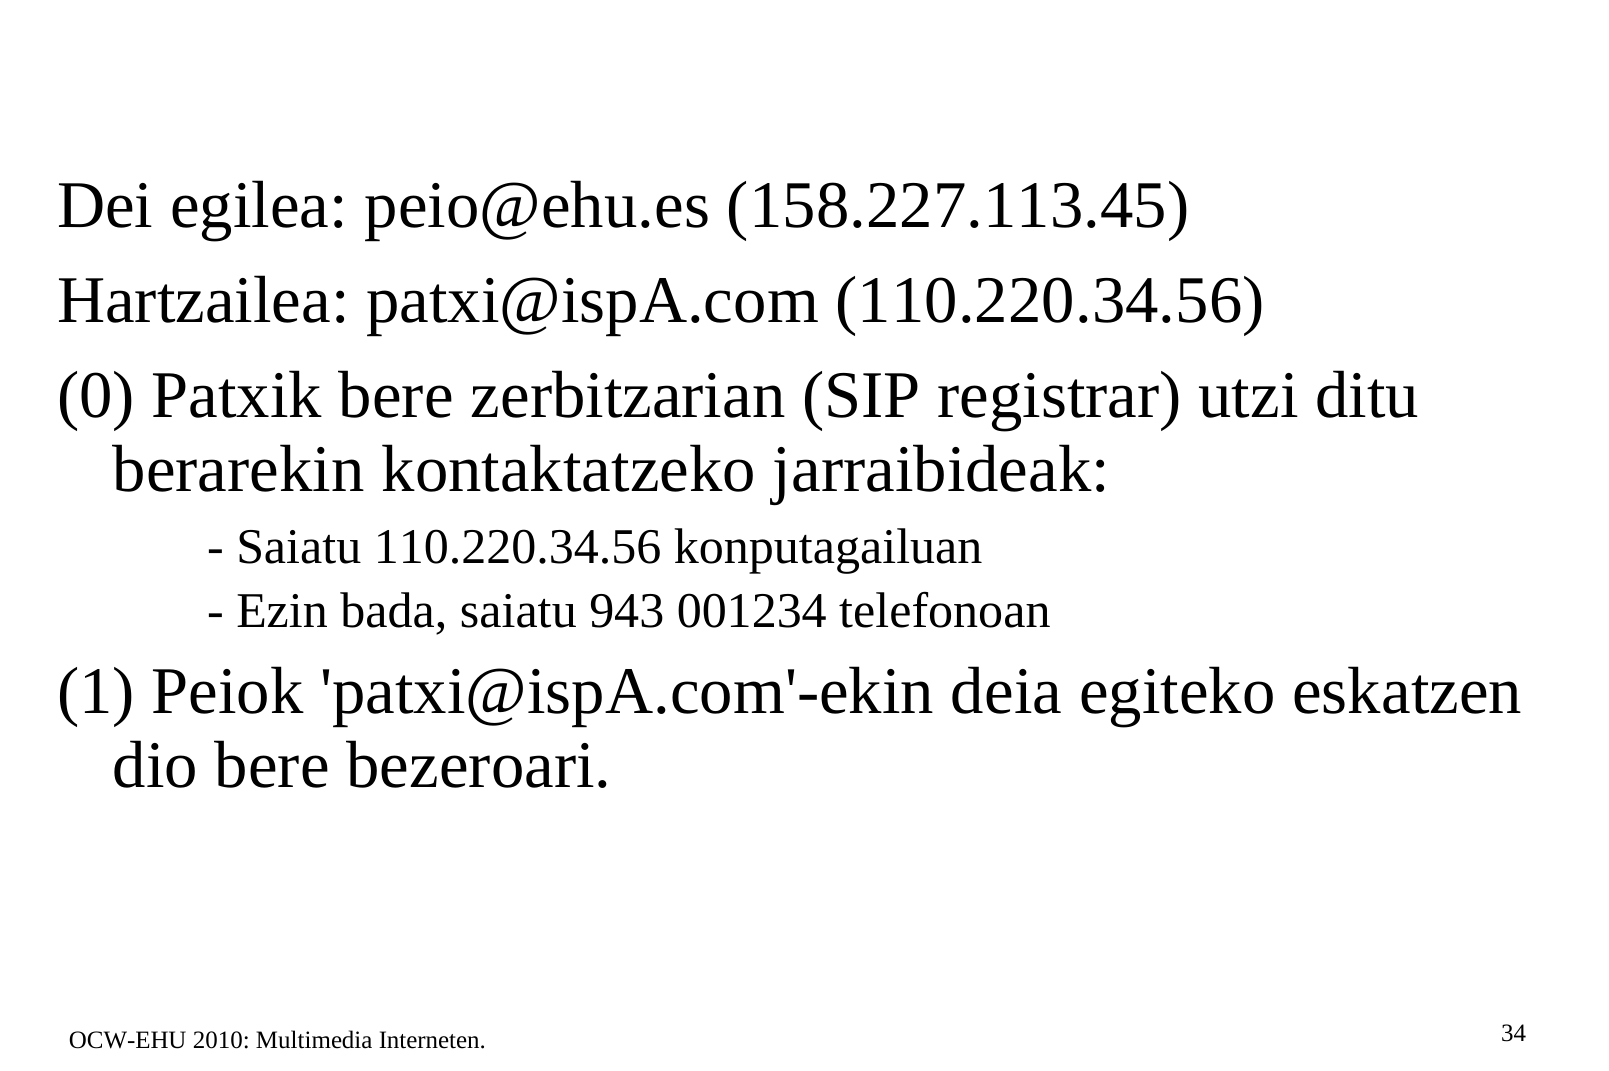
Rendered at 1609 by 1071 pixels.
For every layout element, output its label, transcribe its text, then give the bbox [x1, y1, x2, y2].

list Dei egilea: peio@ehu.es (158.227.113.45) Hartzailea: patxi@ispA.com (110.220.34.56) (0) Patxik bere zerbitzarian (SIP registrar) utzi ditu berarekin kontaktatzeko jarraibideak: - Saiatu 110.220.34.56 konputagailuan - Ezin bada, saiatu 943 001234 telefonoan (1) Peiok 'patxi@ispA.com'-ekin deia egiteko eskatzen dio bere bezeroari. [41, 160, 1555, 999]
